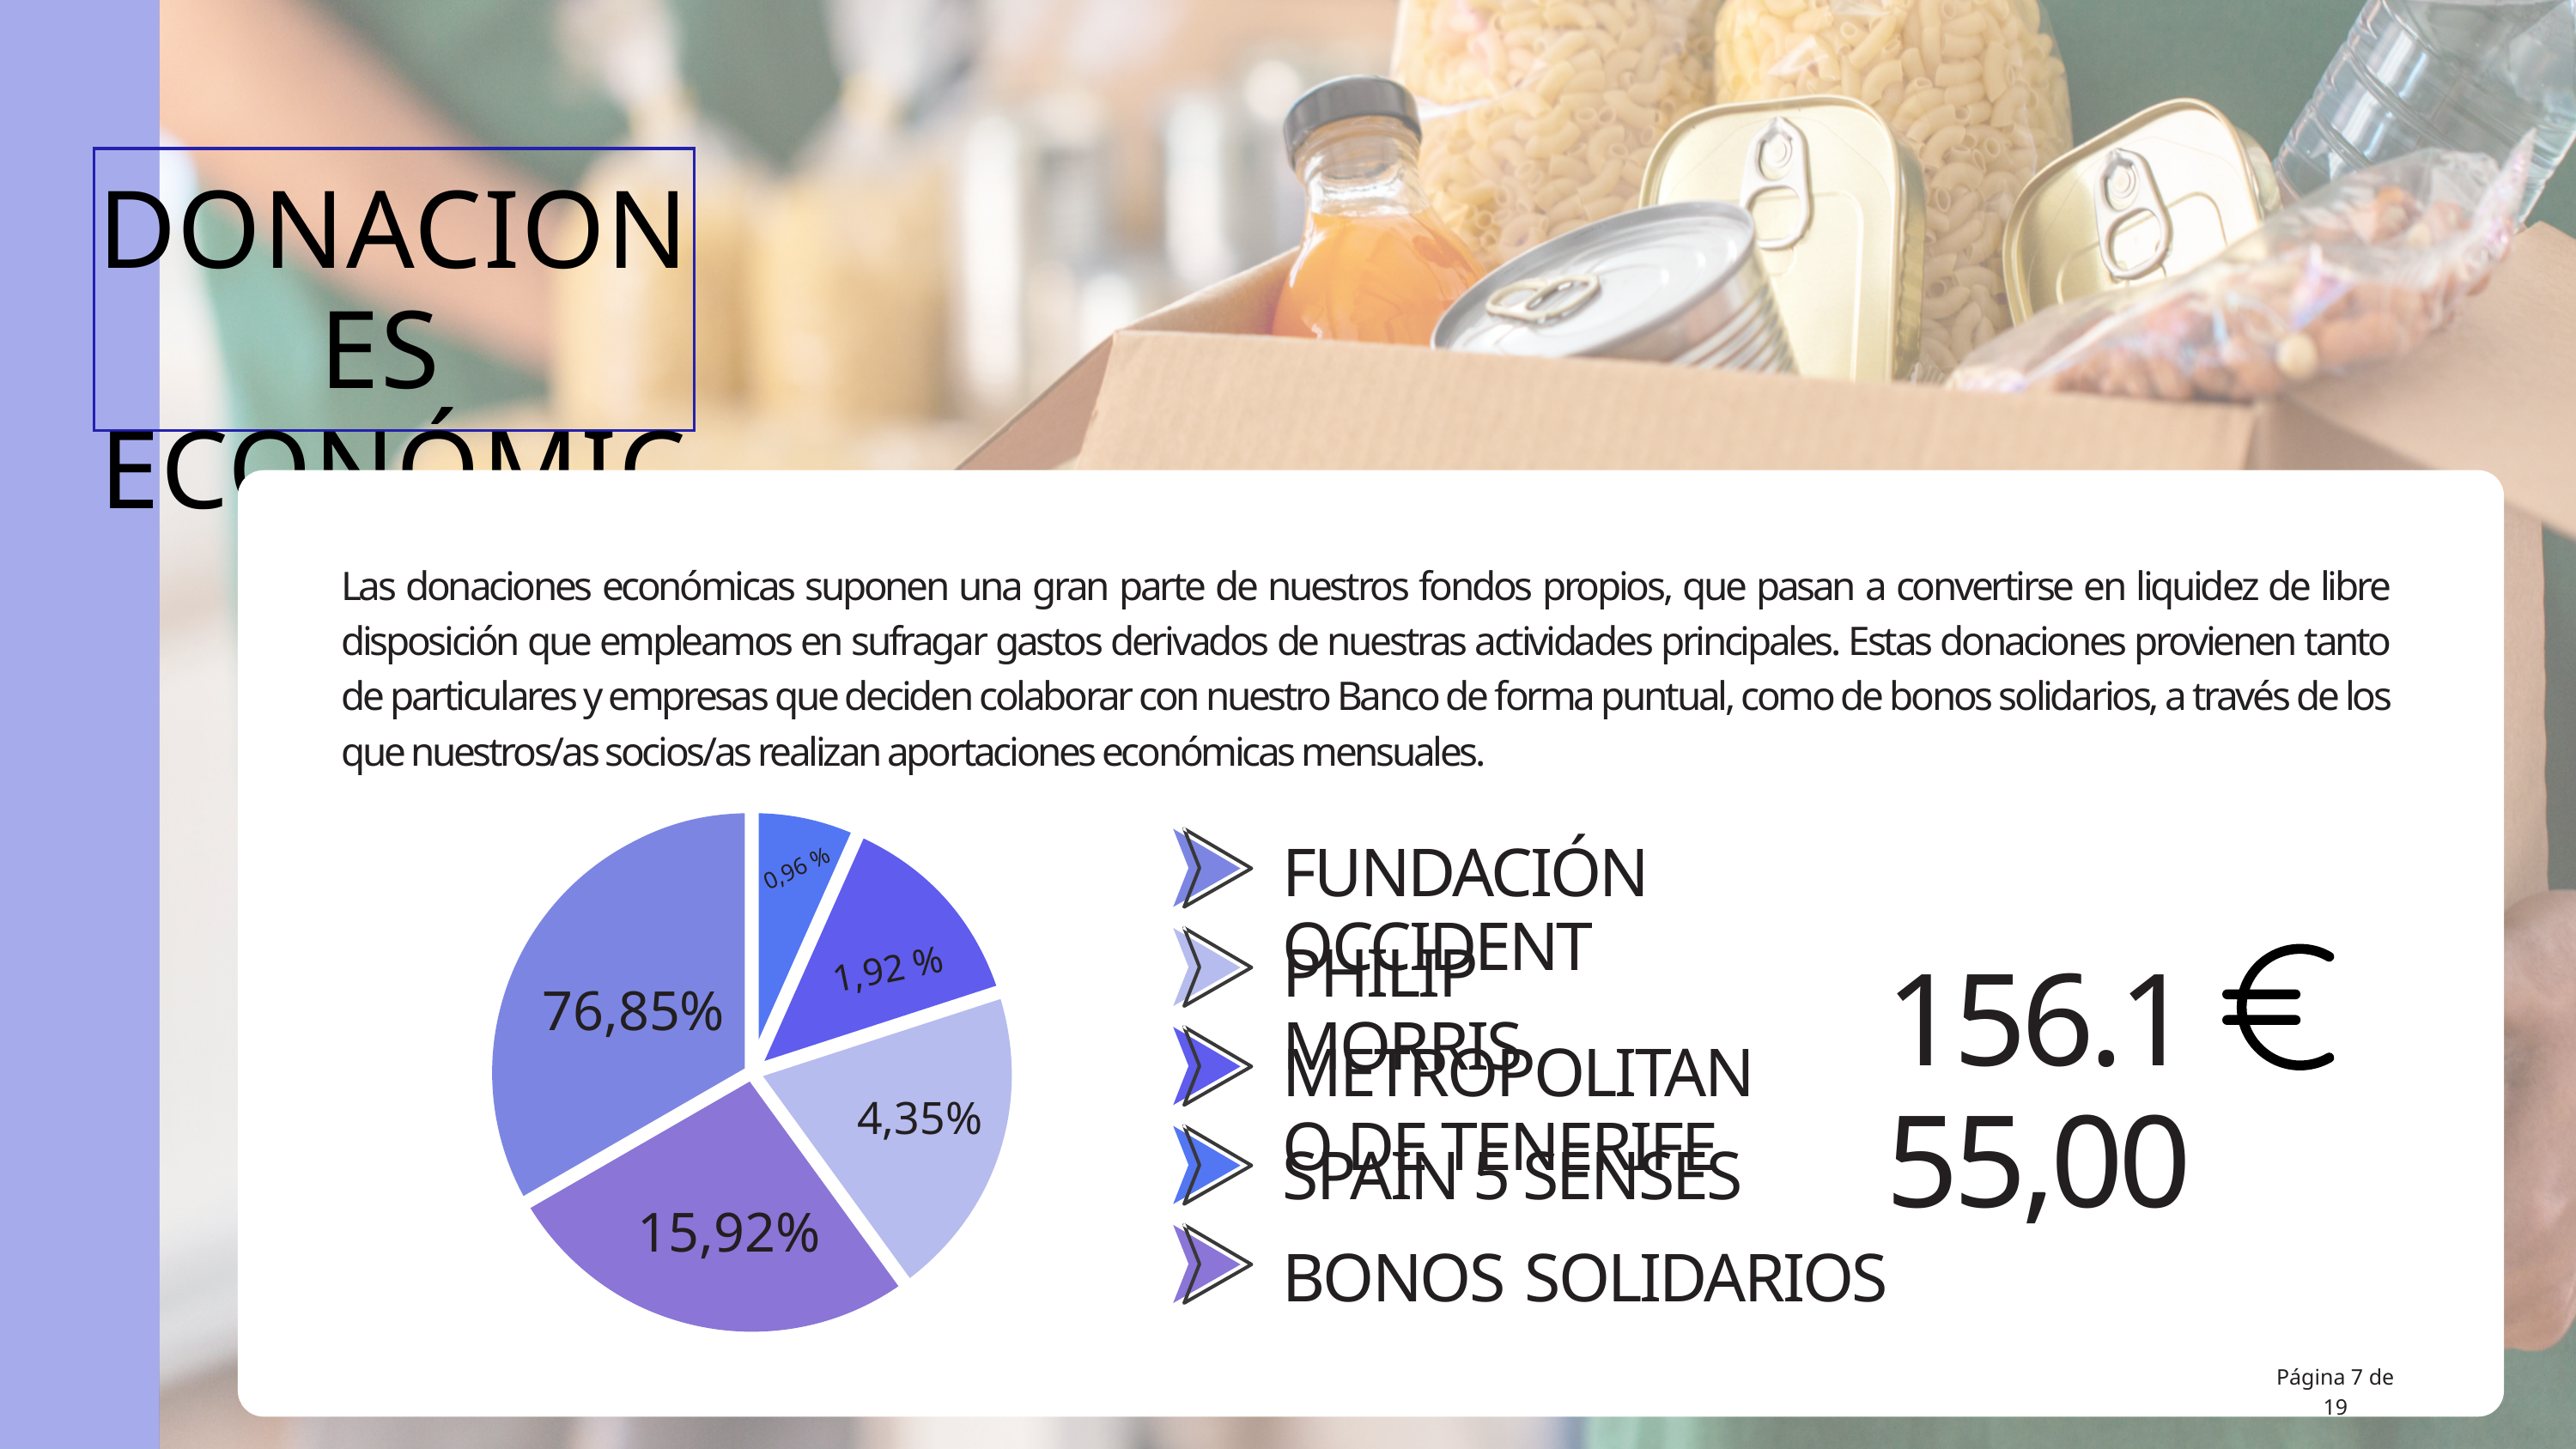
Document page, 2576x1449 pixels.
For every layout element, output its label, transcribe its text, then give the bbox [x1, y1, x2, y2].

text_box SPAIN 5 SENSES [1282, 1139, 1886, 1216]
text_box [0, 0, 2576, 1449]
text_box 15,92% [622, 1186, 837, 1259]
text_box Página 7 de 19 [2264, 1359, 2407, 1389]
text_box FUNDACIÓN OCCIDENT [1282, 836, 1748, 913]
text_box 4,35% [852, 1081, 988, 1139]
text_box 0,96 % [738, 827, 853, 902]
text_box METROPOLITANO DE TENERIFE [1282, 1036, 1785, 1113]
text_box BONOS SOLIDARIOS [1282, 1241, 1886, 1319]
text_box 1,92 % [786, 919, 988, 1006]
text_box 156.155,00 [1886, 949, 2222, 1097]
text_box Las donaciones económicas suponen una gran parte de nuestros fondos propios, que pasan a convertirse en liquidez de libre disposición que empleamos en sufragar gastos derivados de nuestras actividades principales. Estas donaciones provienen tanto de particulares y empresas que deciden colaborar con nuestro Banco de forma puntual, como de bonos solidarios, a través de los que nuestros/as socios/as realizan aportaciones económicas mensuales. [341, 553, 2401, 773]
text_box PHILIP MORRIS [1282, 937, 1674, 1014]
text_box DONACIONES ECONÓMICAS [94, 169, 695, 431]
text_box 76,85% [538, 966, 730, 1038]
